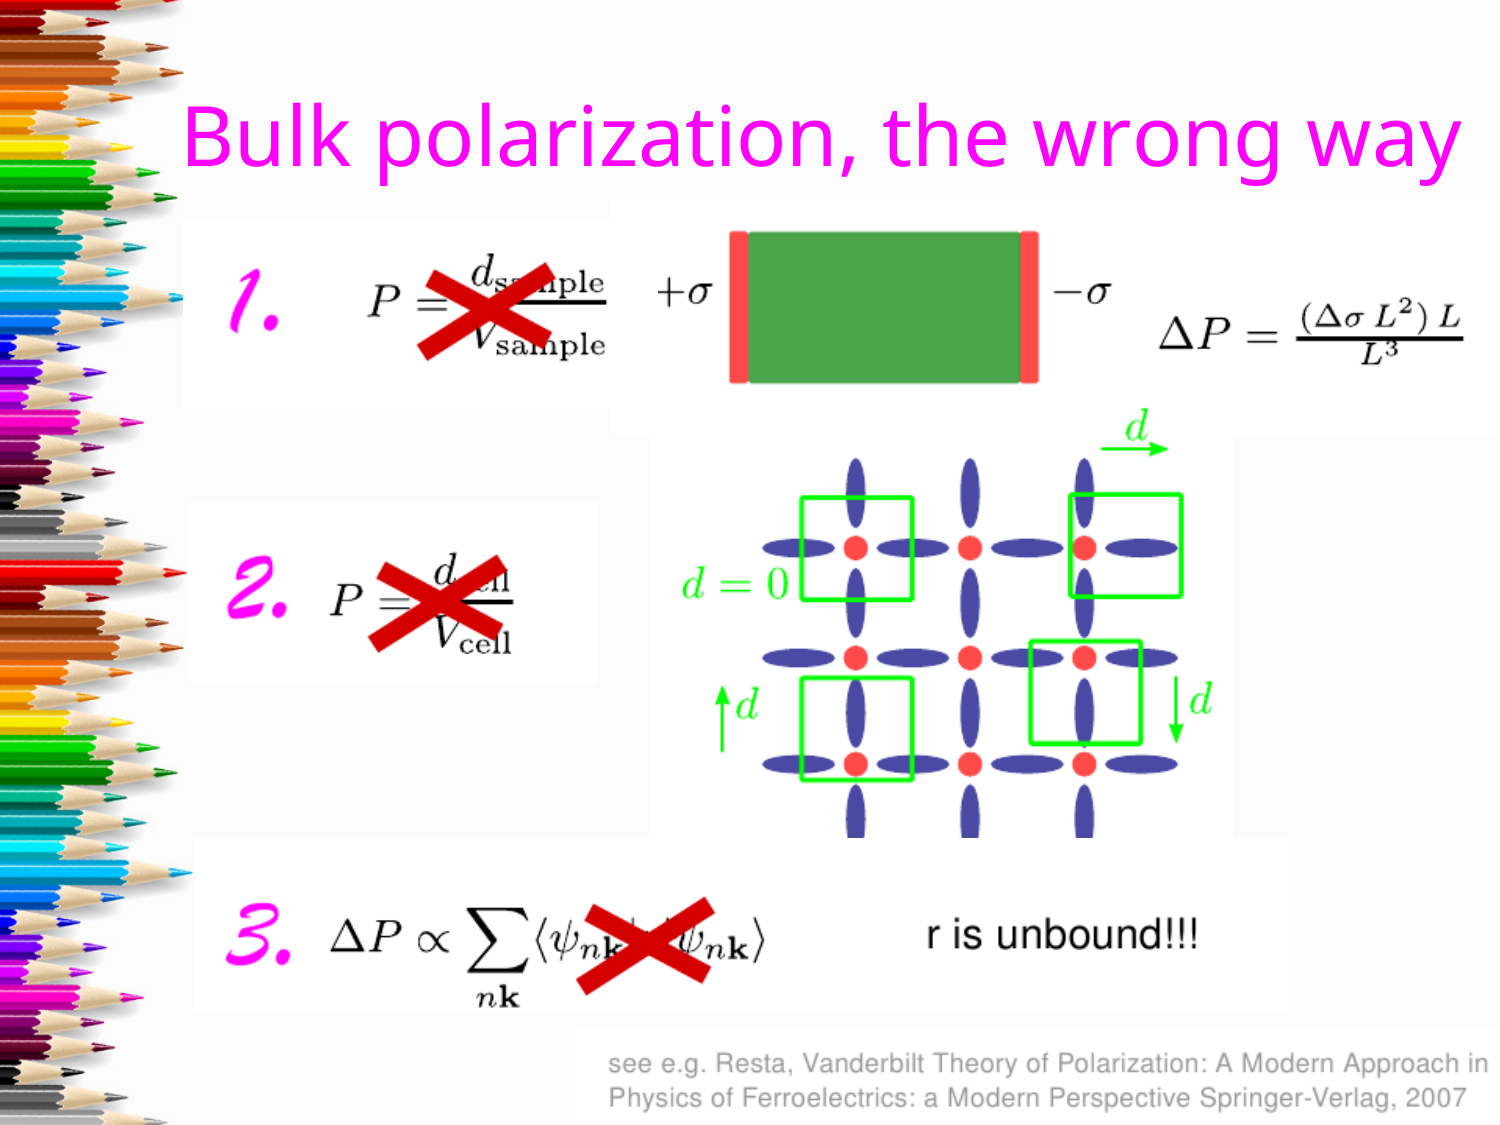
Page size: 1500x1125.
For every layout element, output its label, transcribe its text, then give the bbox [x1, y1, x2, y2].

picture [0, 0, 1500, 1125]
title Bulk polarization, the wrong way [157, 39, 1500, 227]
